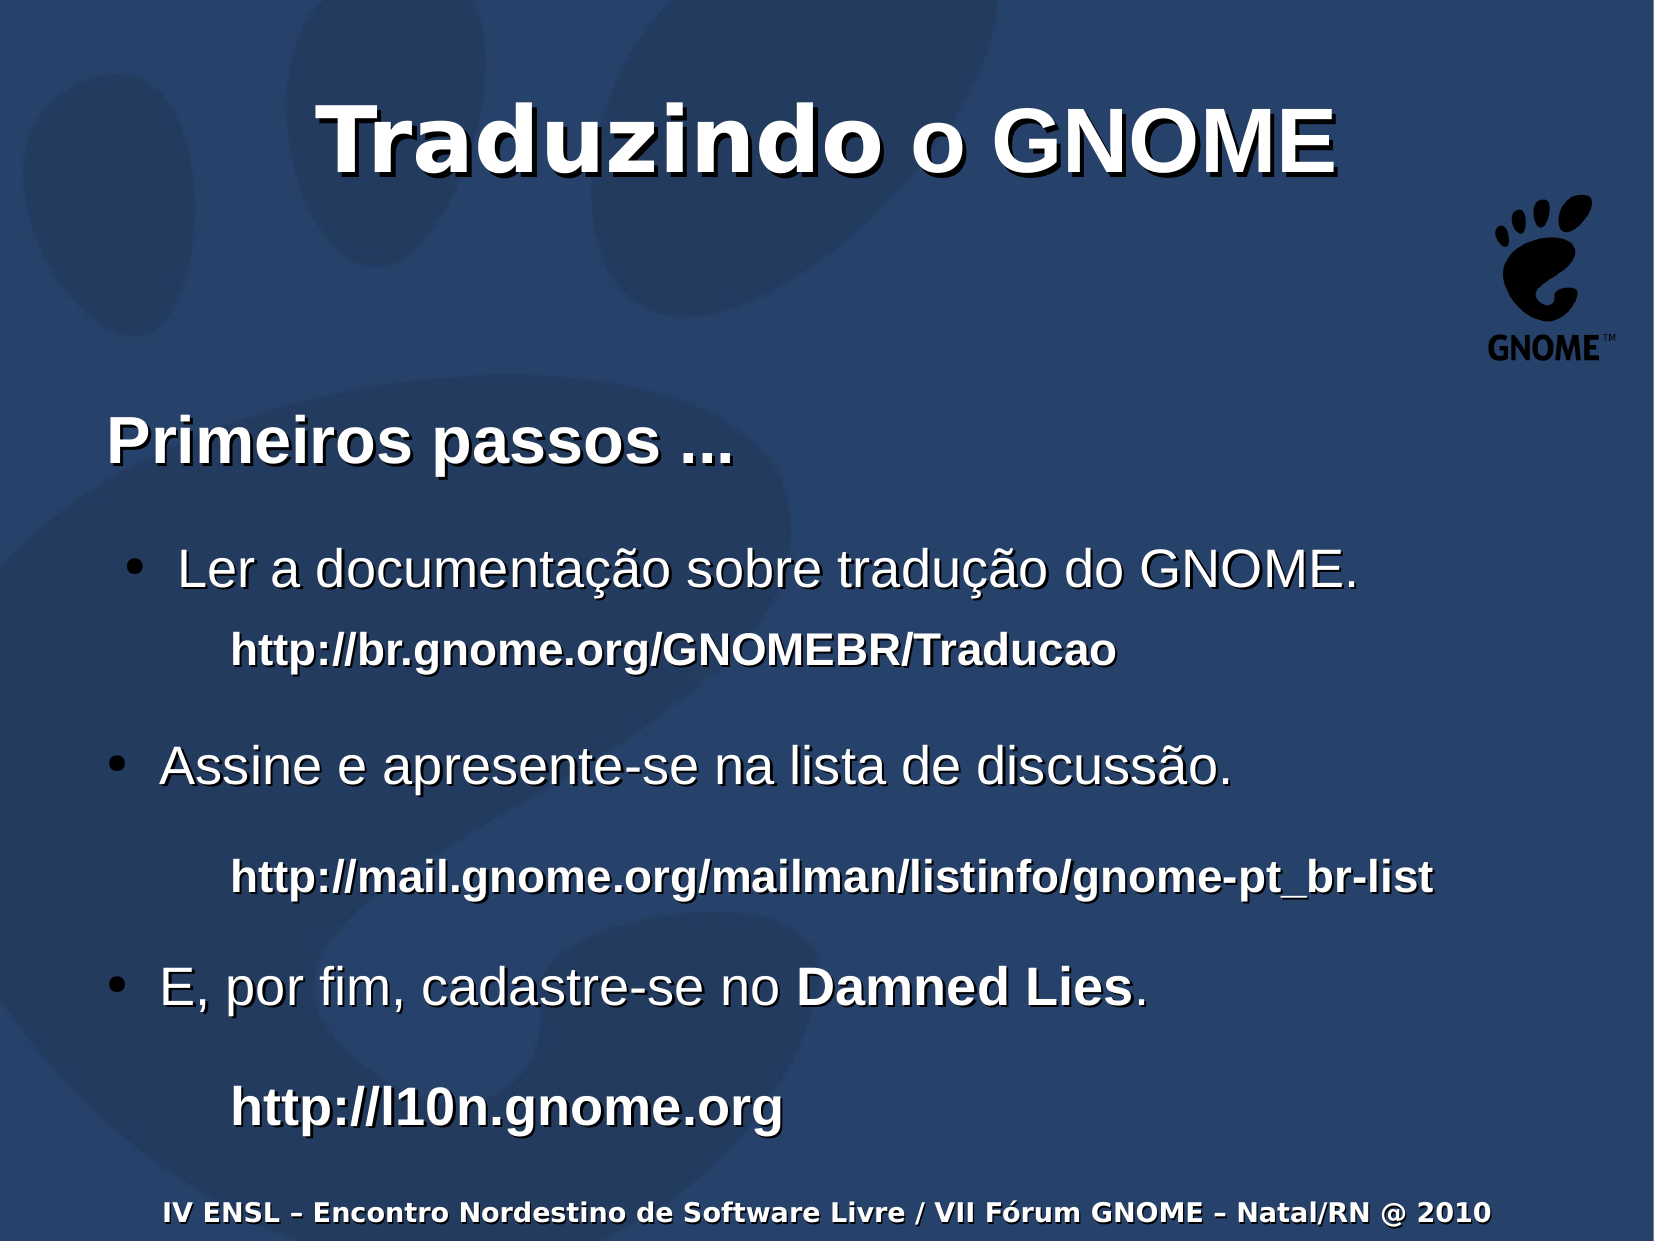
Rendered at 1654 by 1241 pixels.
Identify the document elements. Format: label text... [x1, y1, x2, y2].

list Primeiros passos ... Ler a documentação sobre tradução do GNOME. http://br.gnome.org/GNOMEBR/Traducao Assine e apresente-se na lista de discussão. http://mail.gnome.org/mailman/listinfo/gnome-pt_br-list E, por fim, cadastre-se no Damned Lies. http://l10n.gnome.org [88, 366, 1577, 1145]
picture [0, 0, 1654, 1145]
title IV ENSL – Encontro Nordestino de Software Livre / VII Fórum GNOME – Natal/RN @ 2010 [0, 1145, 1654, 1241]
title Traduzindo o GNOME [82, 45, 1571, 238]
